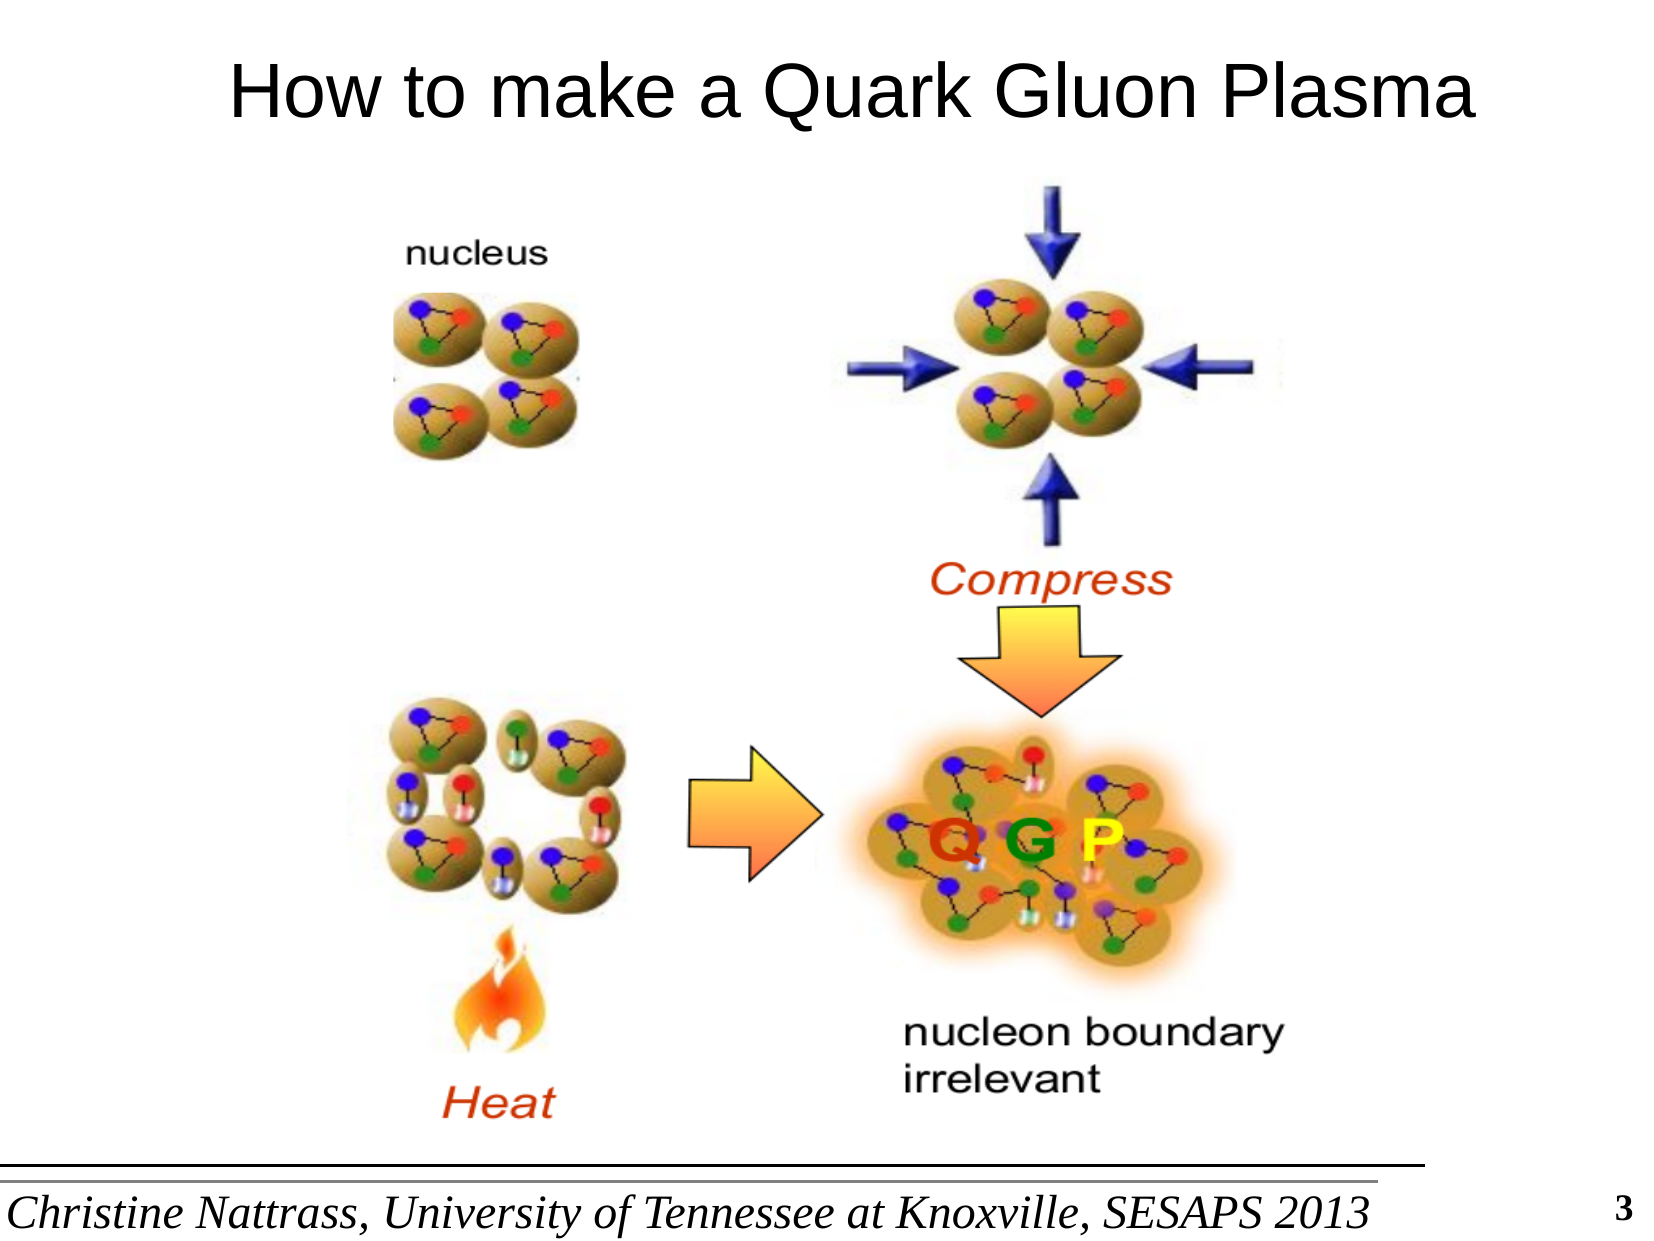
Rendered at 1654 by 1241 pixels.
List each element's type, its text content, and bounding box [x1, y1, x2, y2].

picture [345, 149, 1321, 1137]
title How to make a Quark Gluon Plasma [212, 5, 1494, 176]
